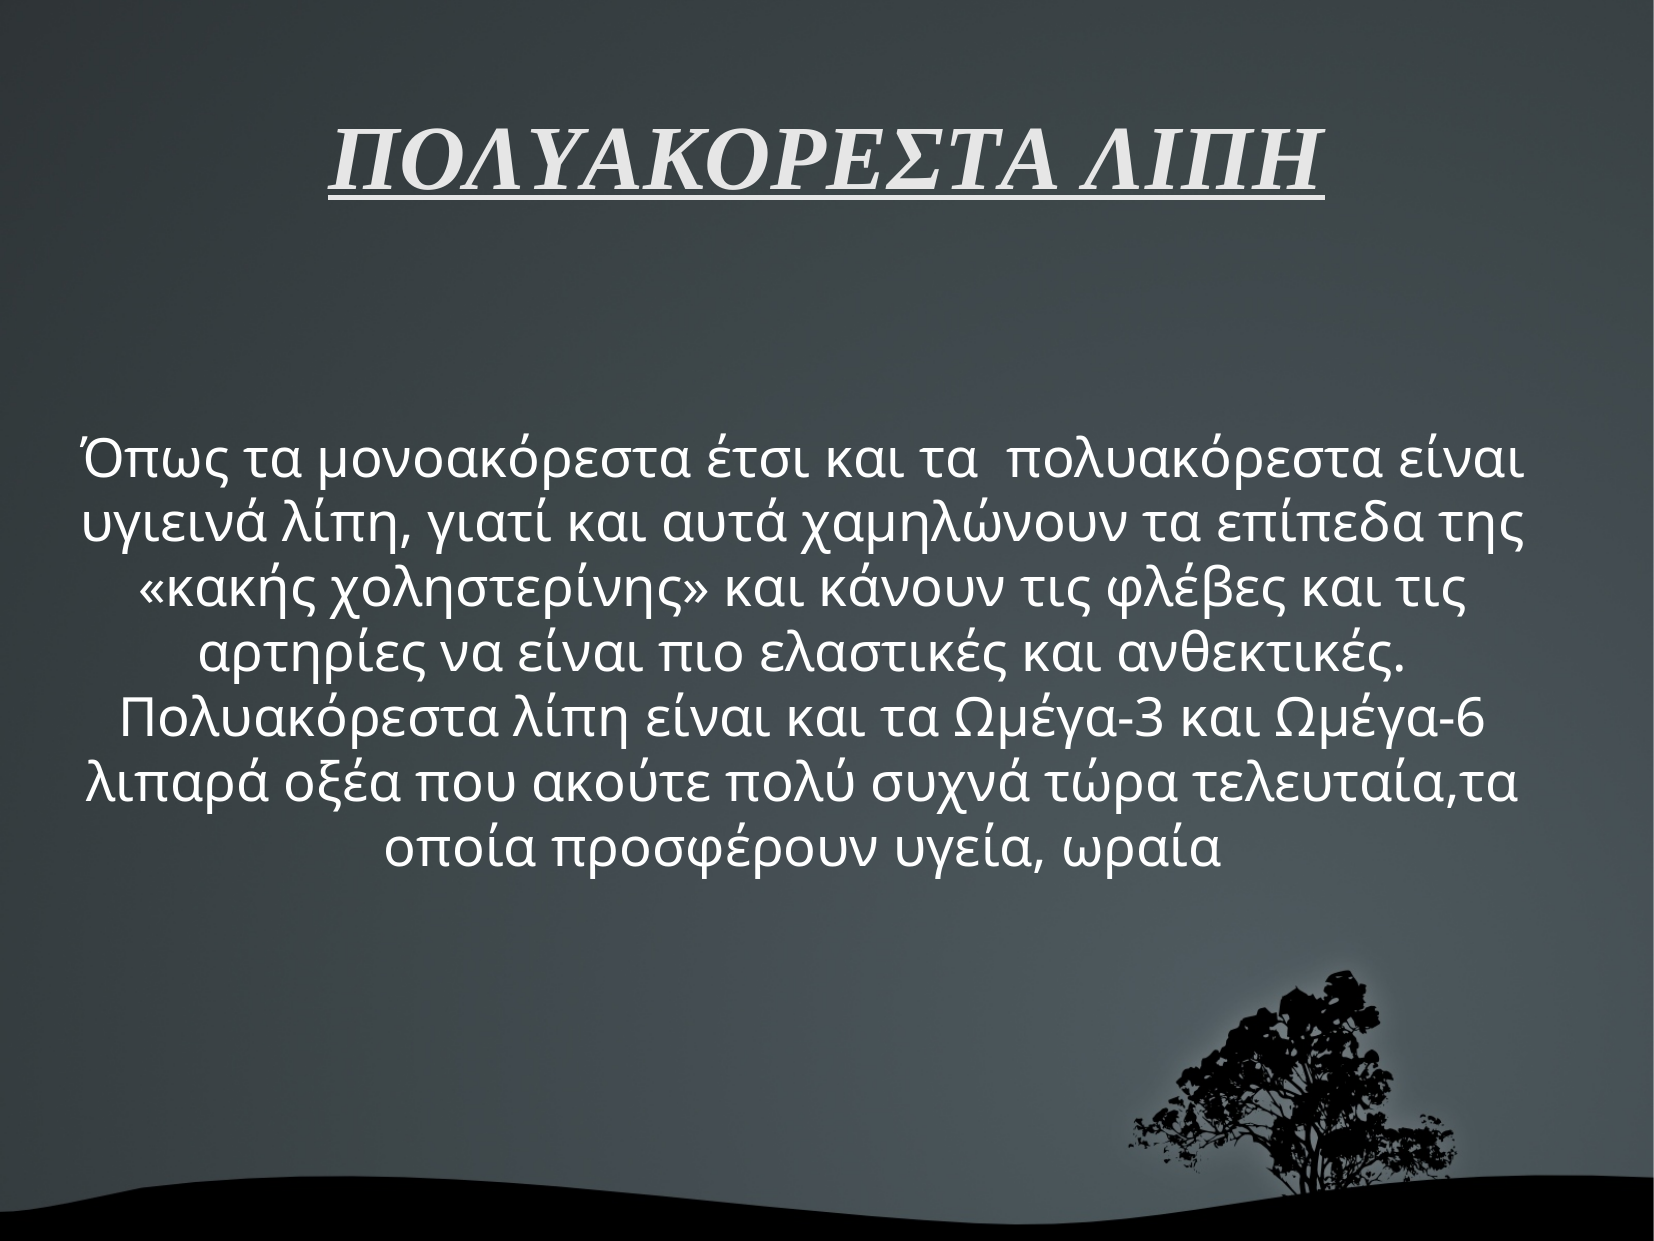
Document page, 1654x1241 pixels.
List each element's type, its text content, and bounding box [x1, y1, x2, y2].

title ΠΟΛΥΑΚΟΡΕΣΤΑ ΛΙΠΗ [82, 56, 1571, 250]
picture [0, 0, 1654, 1241]
subtitle Όπως τα μονοακόρεστα έτσι και τα πολυακόρεστα είναι υγιεινά λίπη, γιατί και αυτά χαμηλώνουν τα επίπεδα της «κακής χοληστερίνης» και κάνουν τις φλέβες και τις αρτηρίες να είναι πιο ελαστικές και ανθεκτικές. Πολυακόρεστα λίπη είναι και τα Ωμέγα-3 και Ωμέγα-6 λιπαρά οξέα που ακούτε πολύ συχνά τώρα τελευταία,τα οποία προσφέρουν υγεία, ωραία [59, 240, 1548, 1060]
